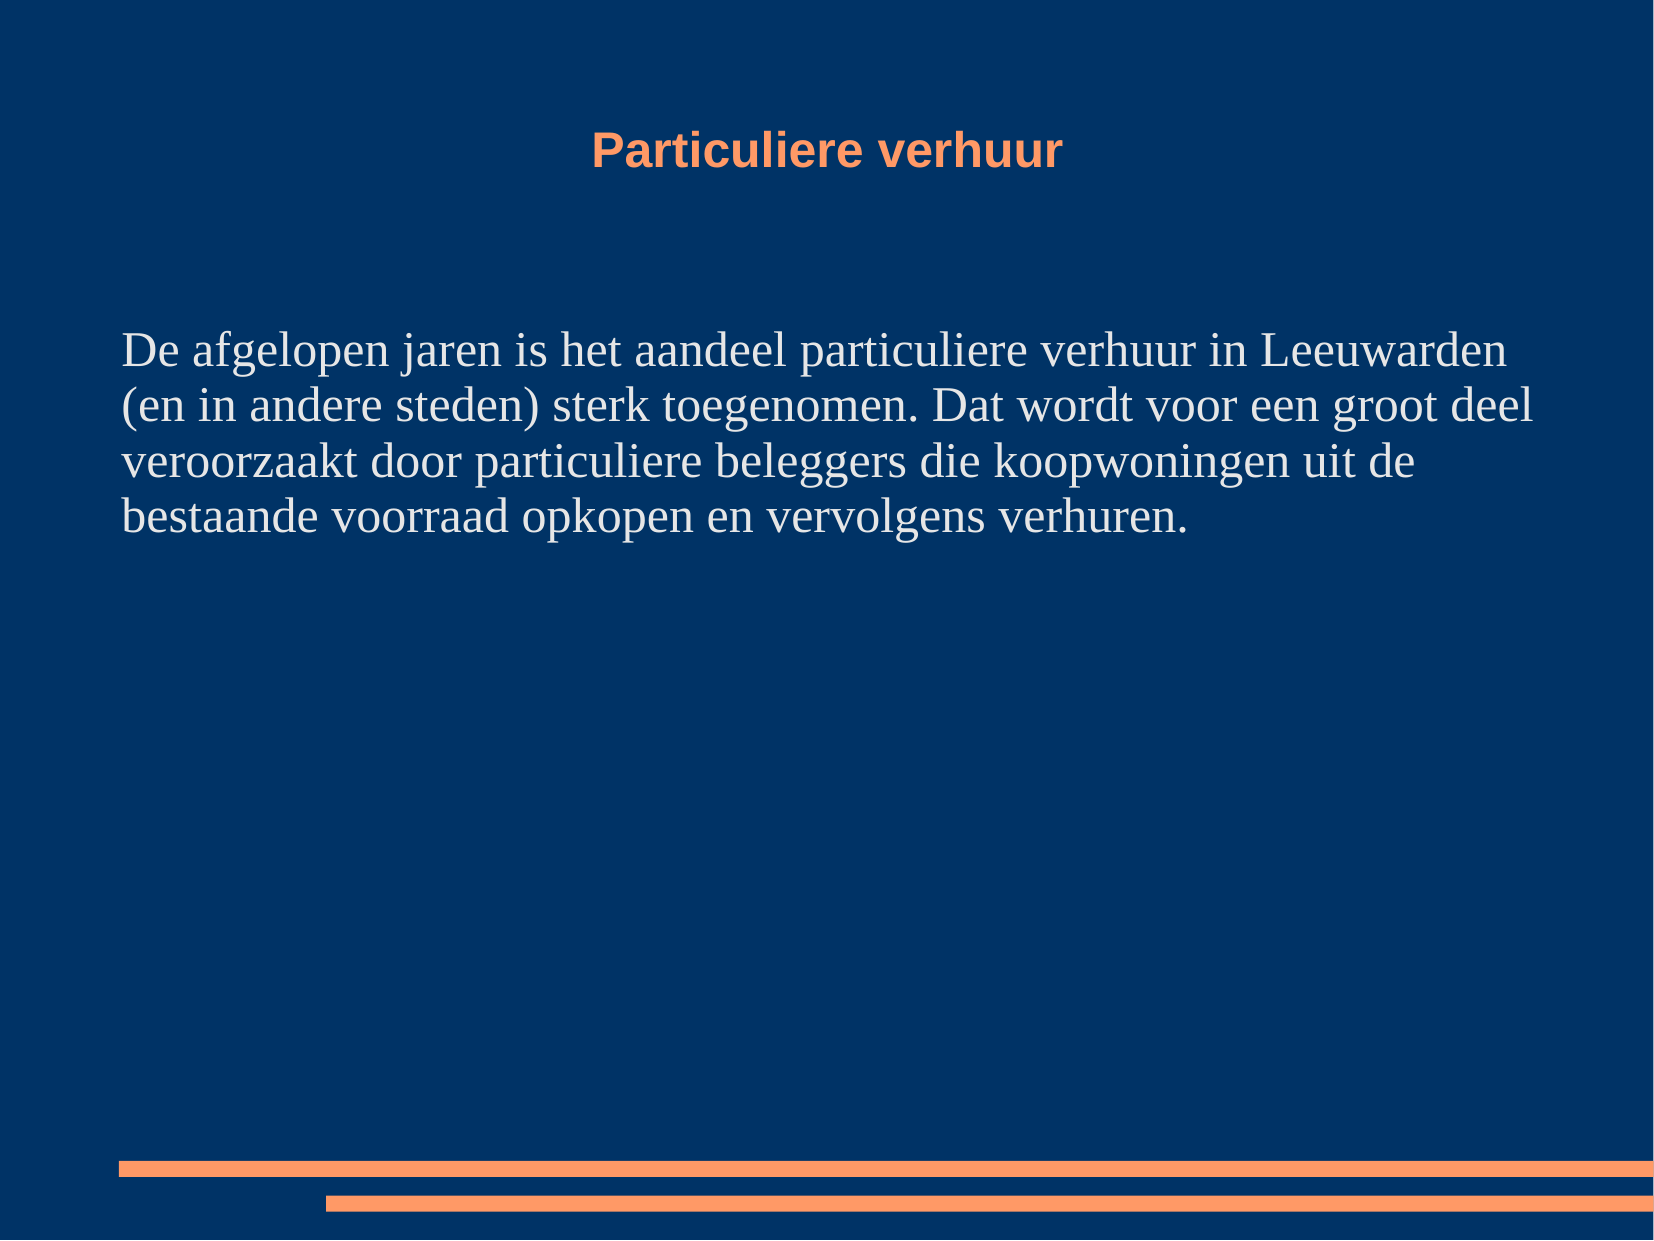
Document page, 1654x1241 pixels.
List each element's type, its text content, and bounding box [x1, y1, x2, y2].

title Particuliere verhuur [121, 46, 1534, 254]
list De afgelopen jaren is het aandeel particuliere verhuur in Leeuwarden (en in andere steden) sterk toegenomen. Dat wordt voor een groot deel veroorzaakt door particuliere beleggers die koopwoningen uit de bestaande voorraad opkopen en vervolgens verhuren. [121, 322, 1561, 1132]
